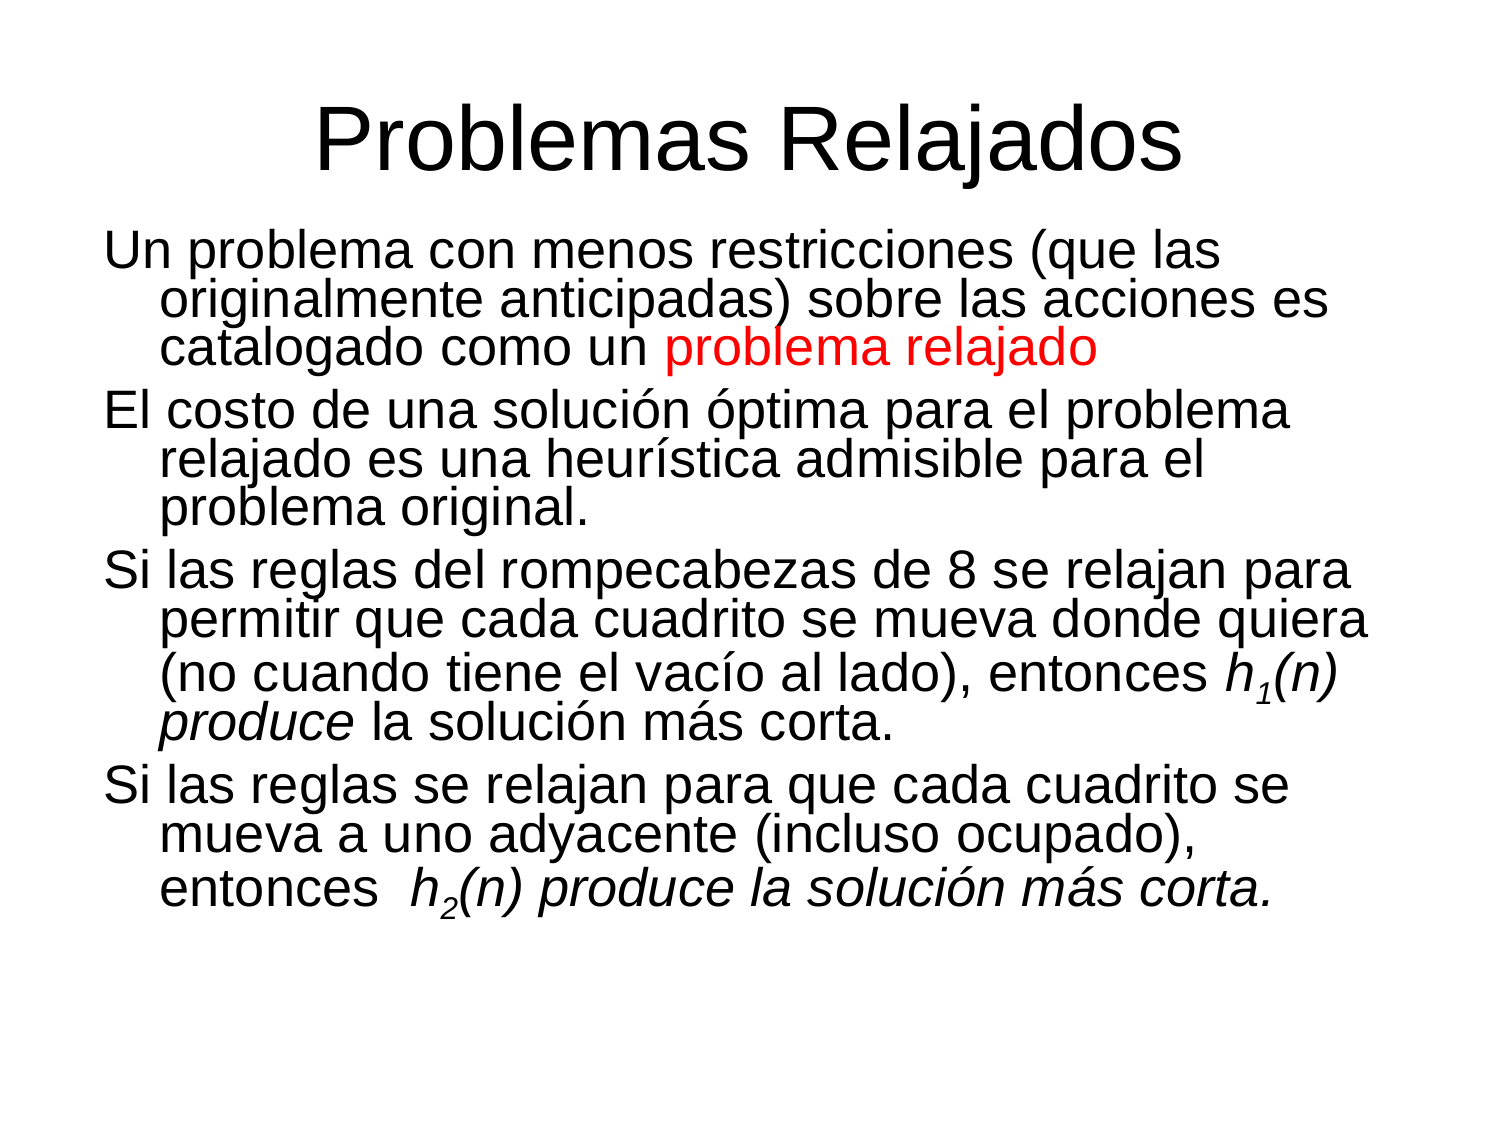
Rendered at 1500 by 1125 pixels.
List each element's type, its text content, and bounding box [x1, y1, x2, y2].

list Un problema con menos restricciones (que las originalmente anticipadas) sobre las acciones es catalogado como un problema relajado El costo de una solución óptima para el problema relajado es una heurística admisible para el problema original. Si las reglas del rompecabezas de 8 se relajan para permitir que cada cuadrito se mueva donde quiera (no cuando tiene el vacío al lado), entonces h1(n) produce la solución más corta. Si las reglas se relajan para que cada cuadrito se mueva a uno adyacente (incluso ocupado), entonces h2(n) produce la solución más corta. [88, 222, 1439, 1063]
title Problemas Relajados [75, 45, 1426, 233]
